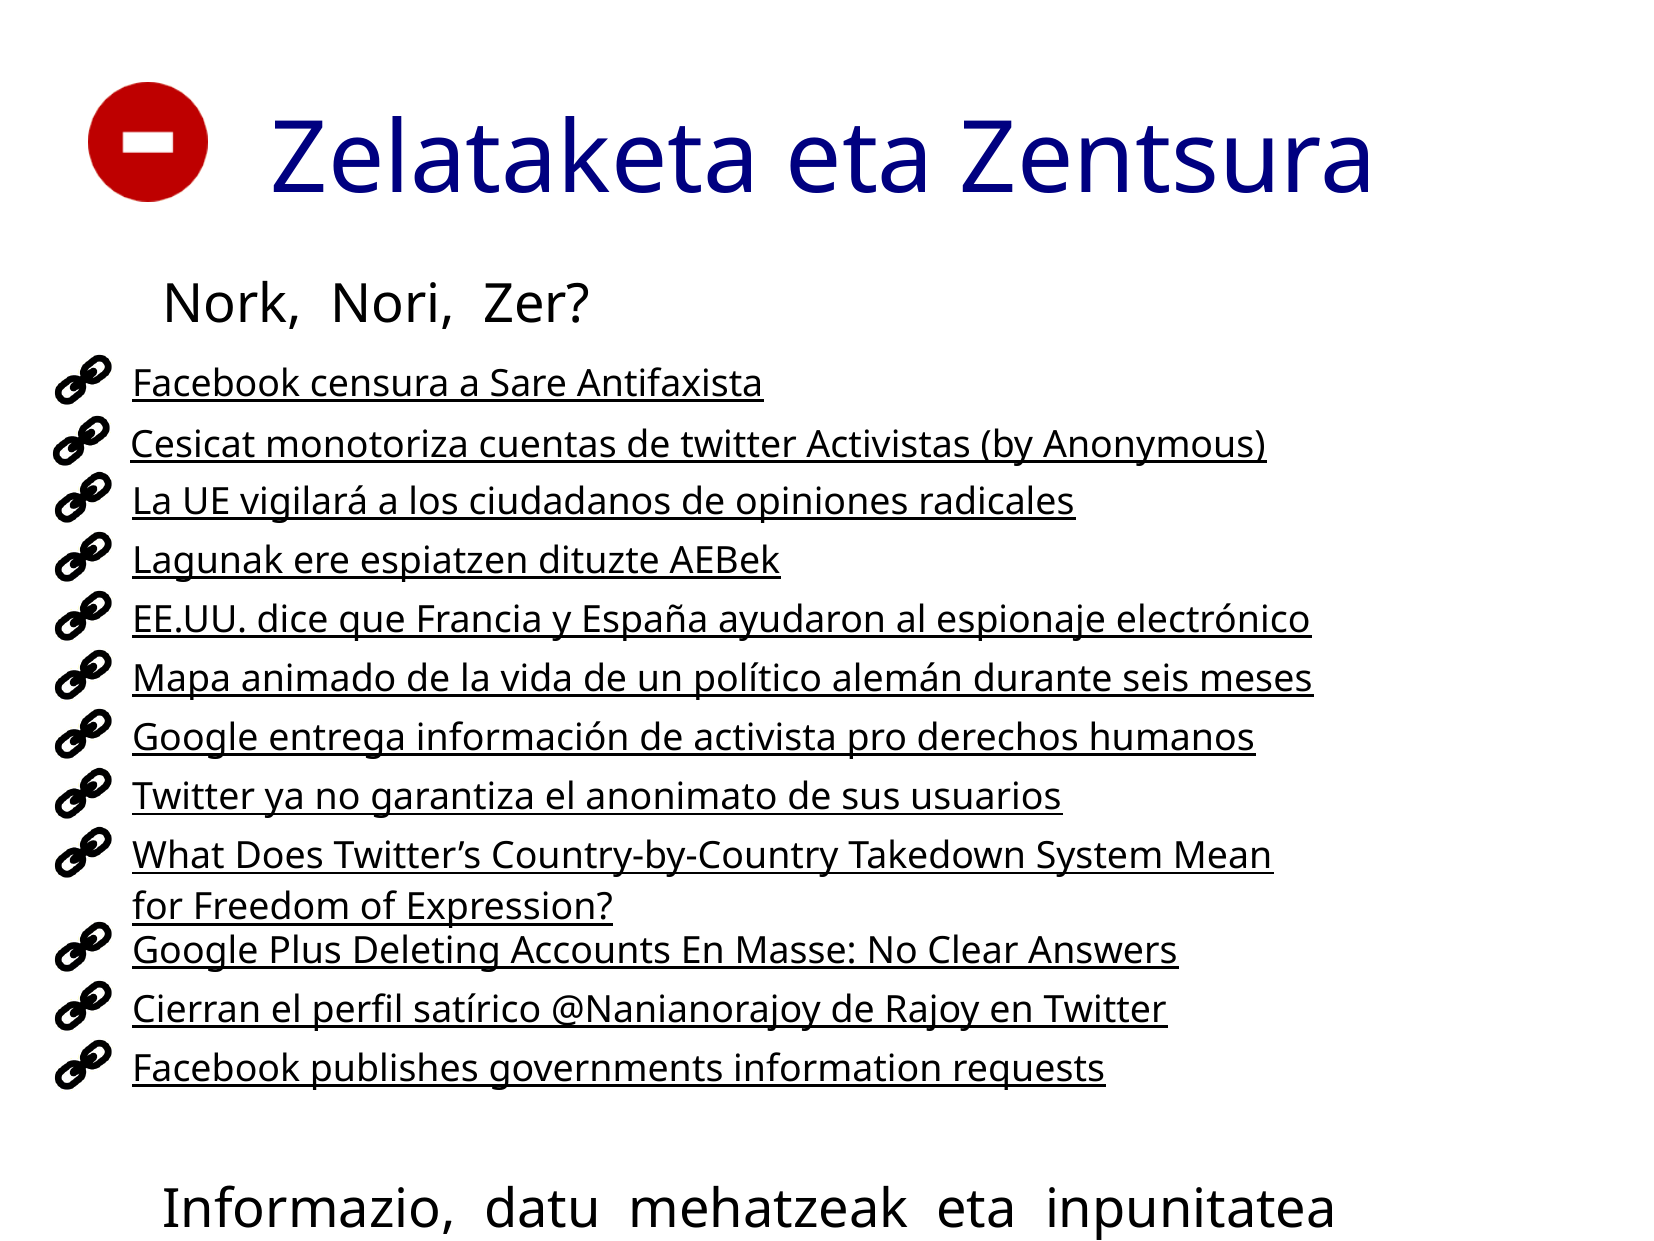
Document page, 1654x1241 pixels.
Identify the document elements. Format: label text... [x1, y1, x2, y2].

text_box Zelataketa eta Zentsura [256, 77, 1608, 210]
text_box Informazio, datu mehatzeak eta inpunitatea [147, 1125, 1625, 1211]
text_box Google entrega información de activista pro derechos humanos [117, 703, 1225, 760]
picture [53, 920, 113, 973]
picture [53, 353, 113, 406]
picture [53, 470, 113, 524]
picture [53, 648, 113, 701]
picture [51, 414, 111, 467]
text_box What Does Twitter’s Country-by-Country Takedown System Mean for Freedom of Expression? [117, 821, 1254, 921]
picture [88, 82, 208, 202]
picture [53, 589, 113, 642]
picture [53, 707, 113, 760]
picture [53, 766, 113, 820]
picture [53, 1038, 113, 1092]
text_box Twitter ya no garantiza el anonimato de sus usuarios [117, 762, 1034, 820]
text_box EE.UU. dice que Francia y España ayudaron al espionaje electrónico [117, 585, 1277, 642]
text_box Cierran el perfil satírico @Nanianorajoy de Rajoy en Twitter [117, 975, 1150, 1032]
picture [53, 979, 113, 1032]
text_box Lagunak ere espiatzen dituzte AEBek [117, 525, 777, 583]
text_box Nork, Nori, Zer? [147, 257, 1300, 343]
text_box Google Plus Deleting Accounts En Masse: No Clear Answers [117, 915, 1156, 973]
picture [53, 825, 113, 879]
picture [53, 530, 113, 583]
text_box La UE vigilará a los ciudadanos de opiniones radicales [117, 467, 1047, 524]
text_box Facebook censura a Sare Antifaxista [117, 349, 756, 406]
text_box Mapa animado de la vida de un político alemán durante seis meses [117, 643, 1271, 701]
text_box Facebook publishes governments information requests [117, 1034, 1082, 1092]
text_box Cesicat monotoriza cuentas de twitter Activistas (by Anonymous) [115, 409, 1248, 467]
